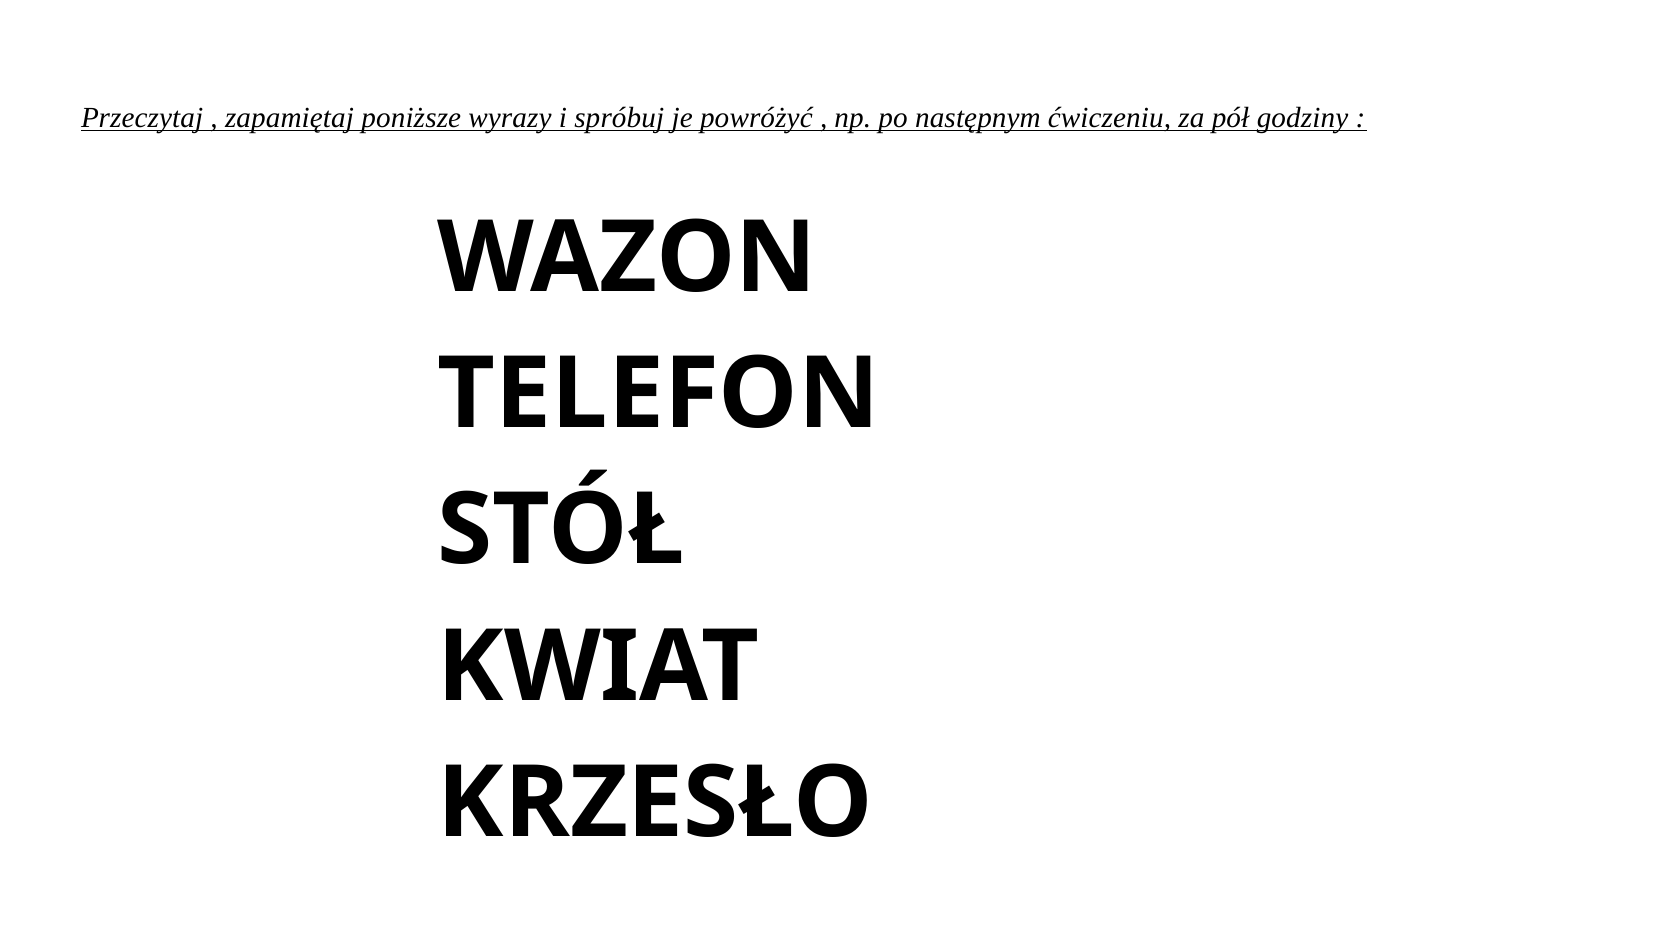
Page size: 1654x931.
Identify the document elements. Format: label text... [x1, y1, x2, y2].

text_box WAZON TELEFON STÓŁ KWIAT KRZESŁO [422, 177, 981, 898]
text_box Przeczytaj , zapamiętaj poniższe wyrazy i spróbuj je powróżyć , np. po następnym ćwiczeniu, za pół godziny : [66, 94, 1382, 143]
